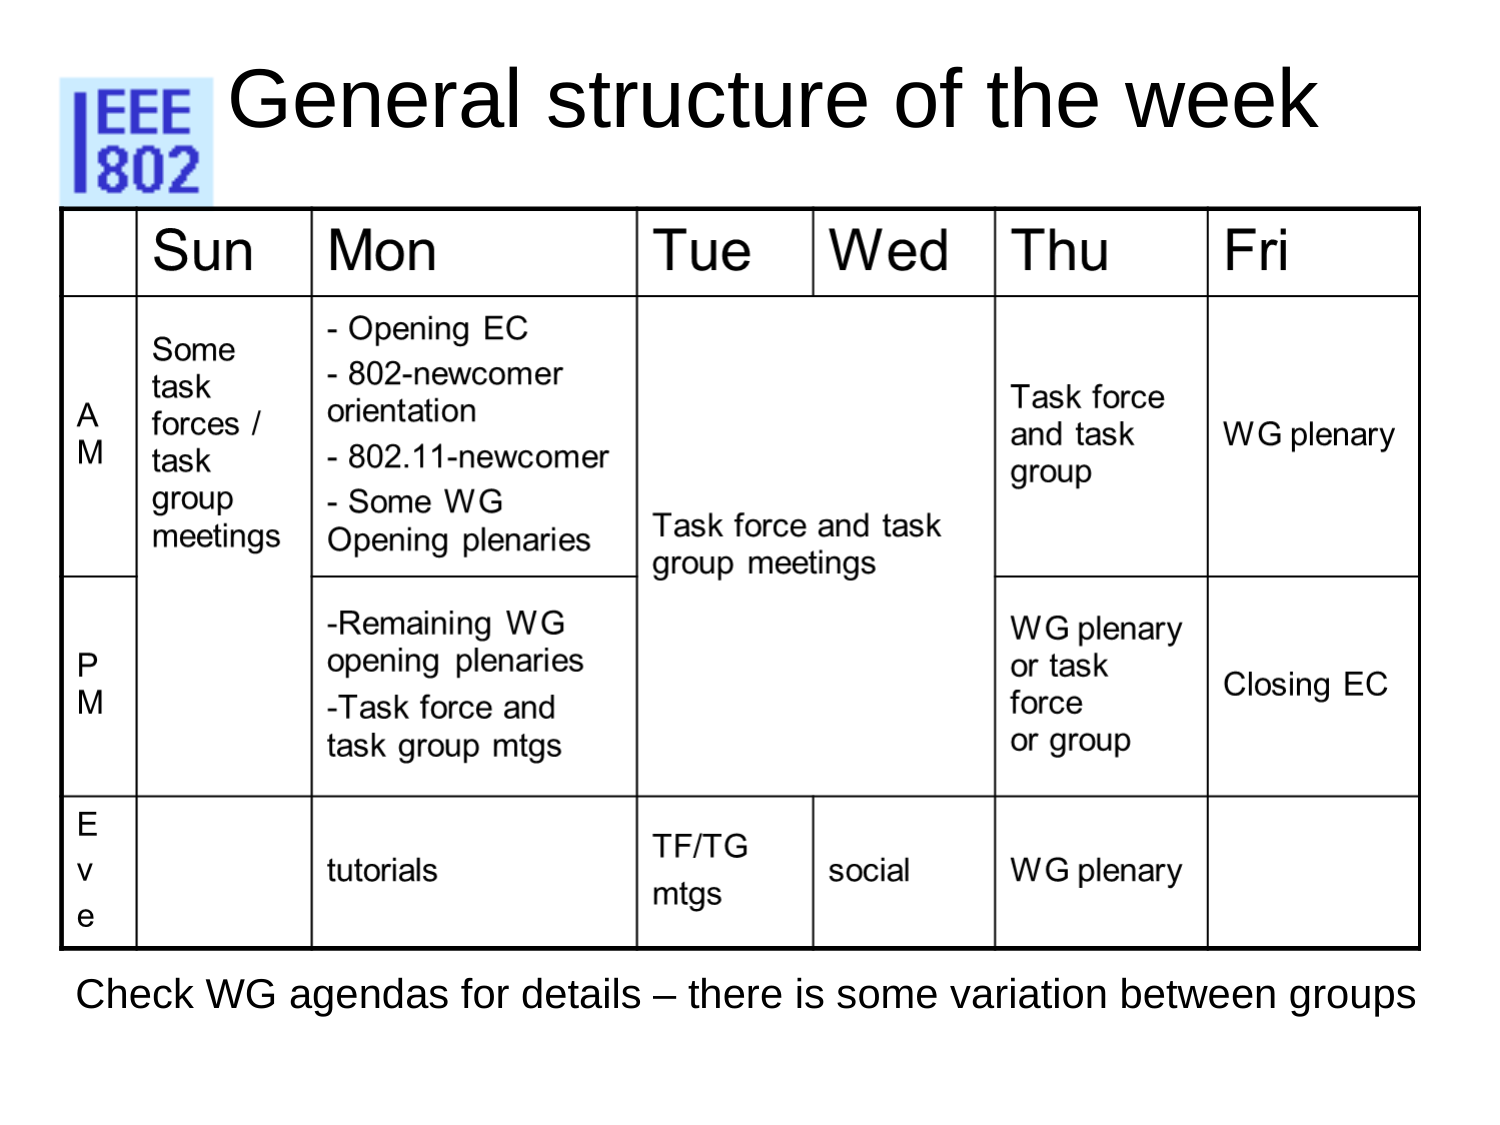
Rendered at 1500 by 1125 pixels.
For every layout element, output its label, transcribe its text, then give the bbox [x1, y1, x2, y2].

text_box Check WG agendas for details – there is some variation between groups [60, 959, 1453, 1026]
text_box General structure of the week [212, 0, 1426, 188]
picture [56, 196, 1421, 955]
